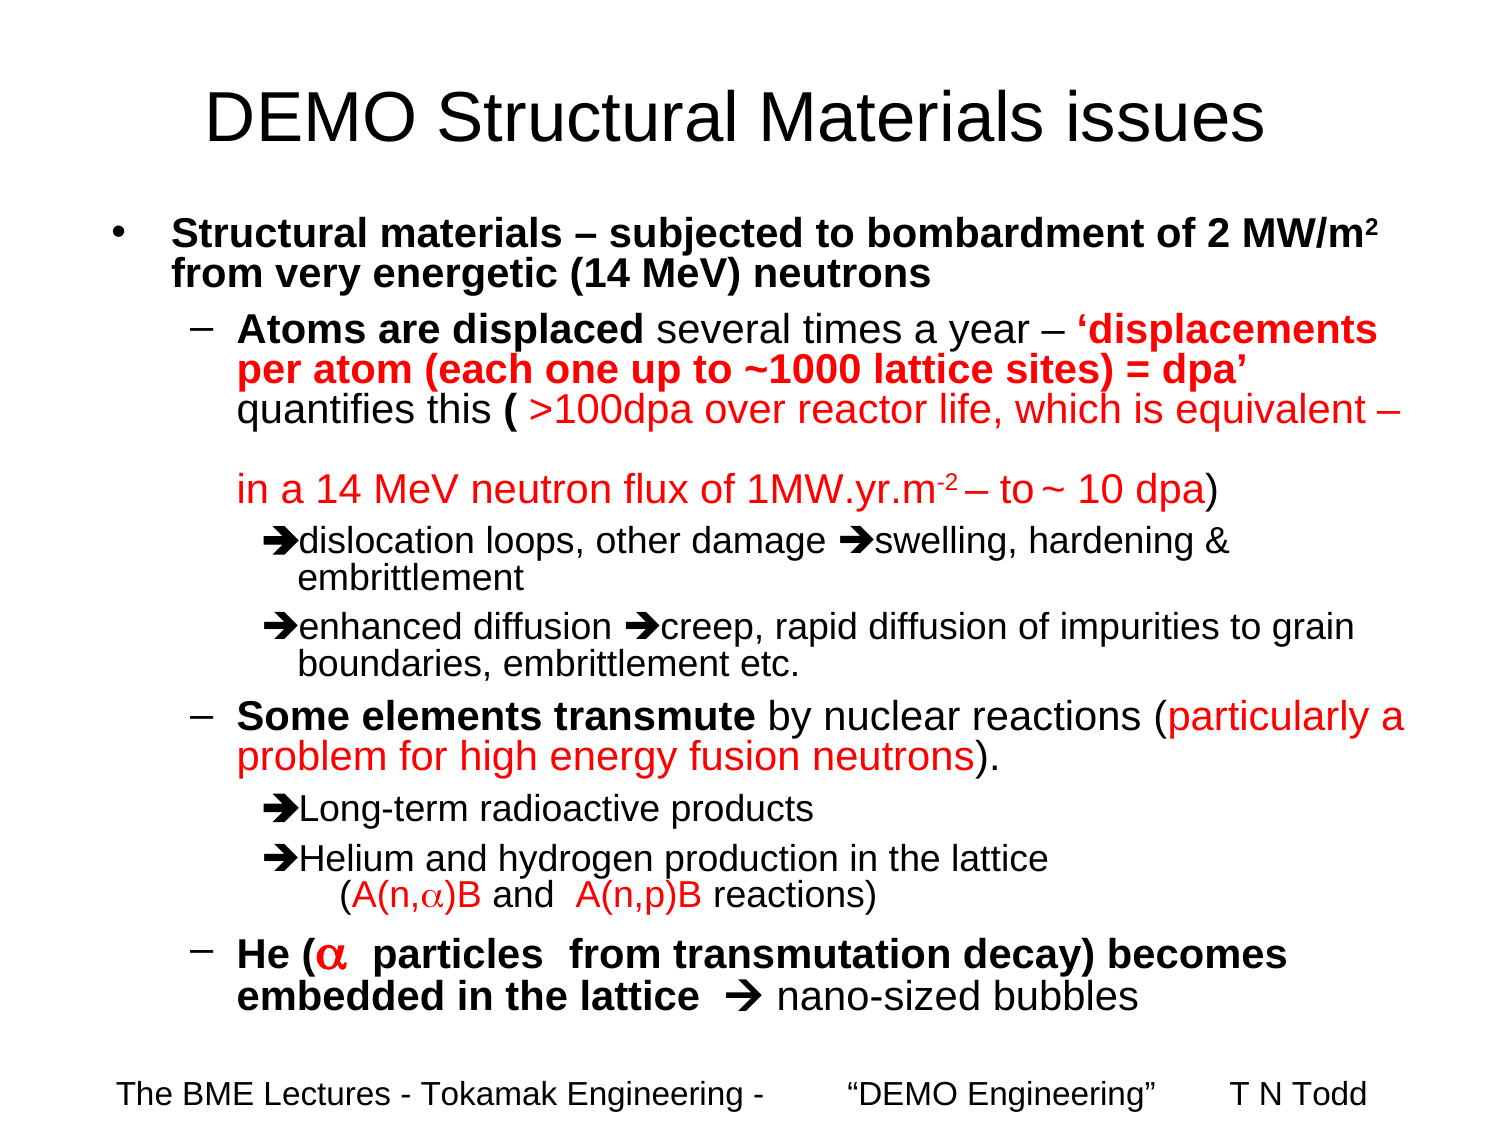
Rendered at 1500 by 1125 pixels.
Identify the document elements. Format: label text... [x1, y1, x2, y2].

text_box Structural materials – subjected to bombardment of 2 MW/m2 from very energetic (14 MeV) neutrons Atoms are displaced several times a year – ‘displacements per atom (each one up to ~1000 lattice sites) = dpa’ quantifies this ( >100dpa over reactor life, which is equivalent – in a 14 MeV neutron flux of 1MW.yr.m-2 – to ~ 10 dpa) dislocation loops, other damage swelling, hardening & embrittlement enhanced diffusion creep, rapid diffusion of impurities to grain boundaries, embrittlement etc. Some elements transmute by nuclear reactions (particularly a problem for high energy fusion neutrons). Long-term radioactive products Helium and hydrogen production in the lattice (A(n,)B and A(n,p)B reactions) He (particlesfrom transmutation decay) becomes embedded in the lattice  nano-sized bubbles [75, 208, 1426, 1047]
text_box DEMO Structural Materials issues [75, 7, 1426, 195]
